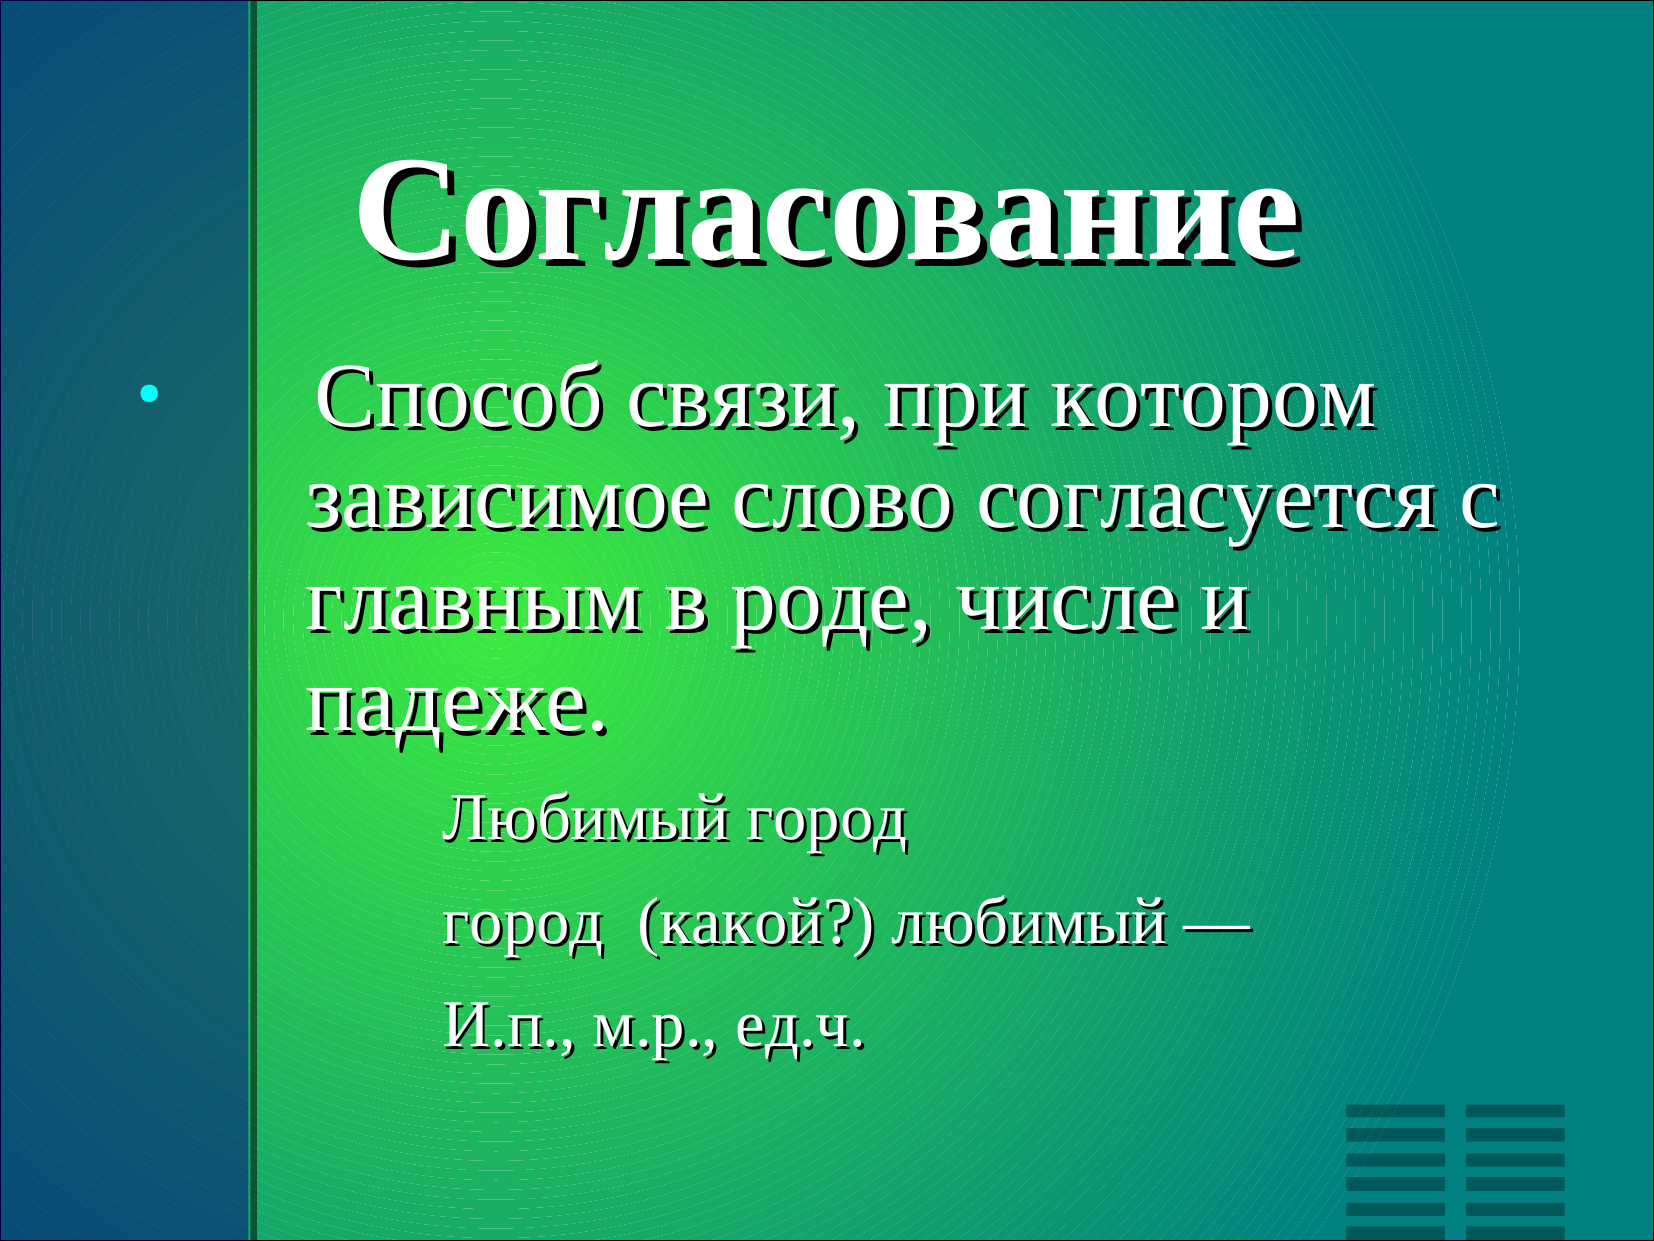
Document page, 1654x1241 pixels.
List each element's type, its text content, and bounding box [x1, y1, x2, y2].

title Согласование [119, 112, 1533, 305]
list Способ связи, при котором зависимое слово согласуется с главным в роде, числе и падеже. Любимый город город (какой?) любимый — И.п., м.р., ед.ч. [119, 344, 1533, 1185]
